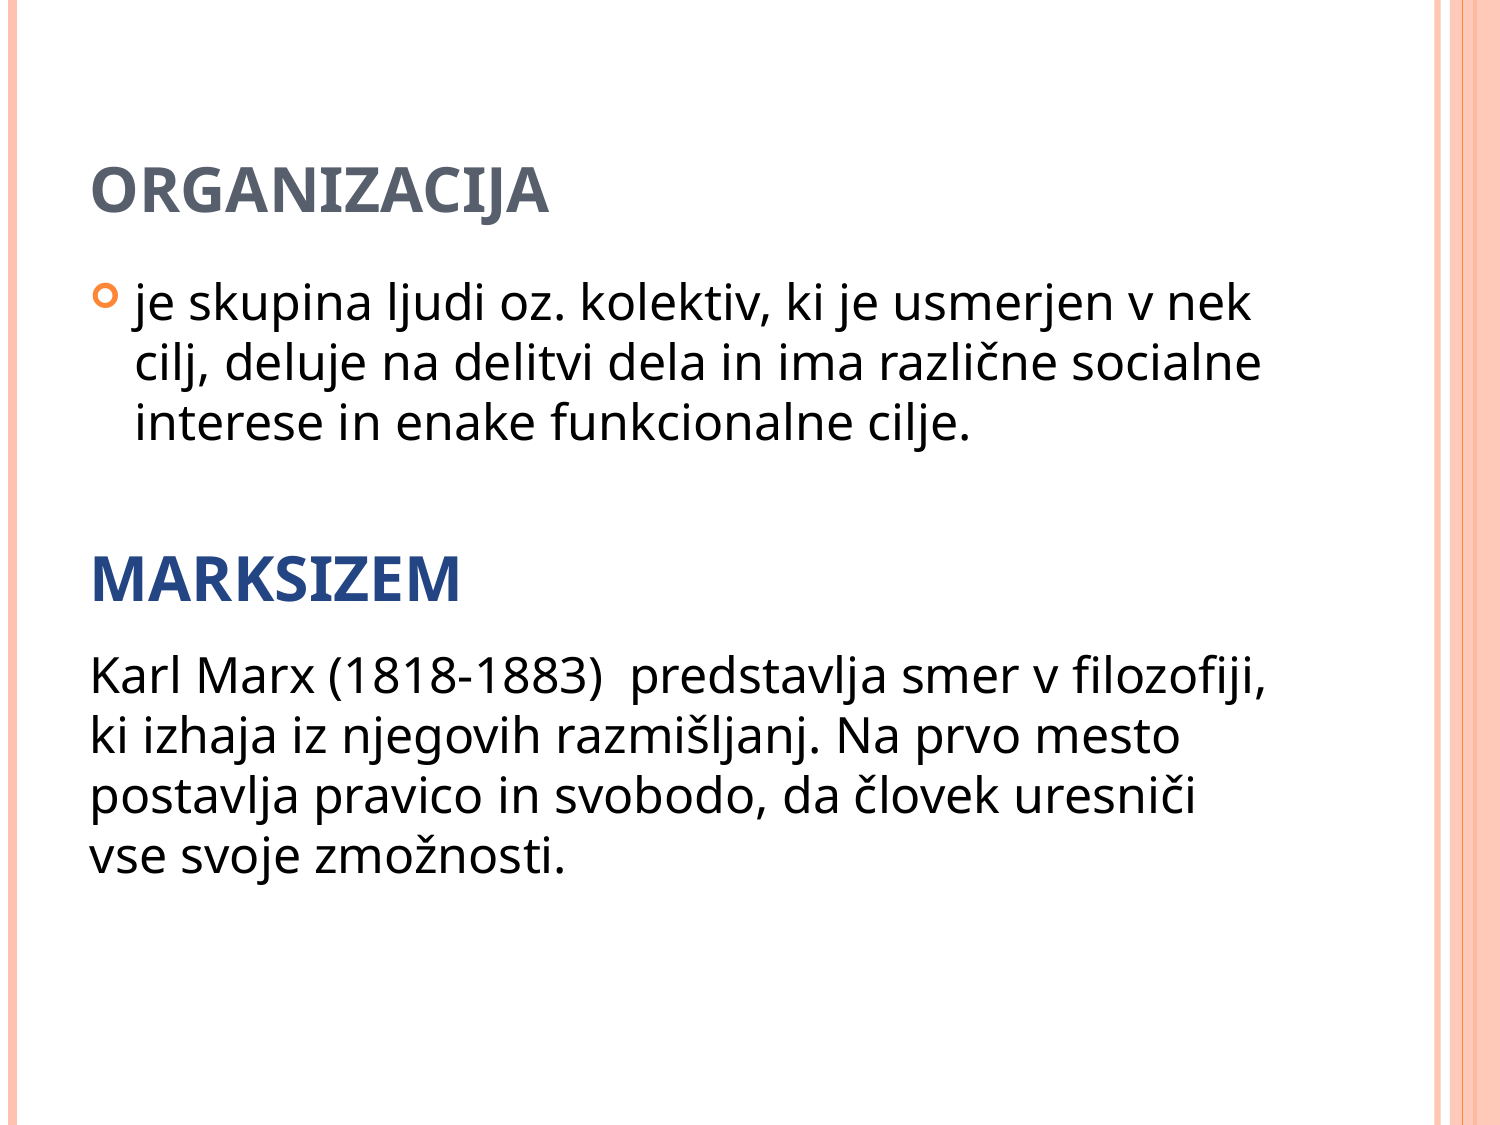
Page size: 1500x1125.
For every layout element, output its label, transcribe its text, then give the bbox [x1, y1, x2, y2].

title ORGANIZACIJA [75, 45, 1300, 233]
list je skupina ljudi oz. kolektiv, ki je usmerjen v nek cilj, deluje na delitvi dela in ima različne socialne interese in enake funkcionalne cilje. MARKSIZEM Karl Marx (1818-1883) predstavlja smer v filozofiji, ki izhaja iz njegovih razmišljanj. Na prvo mesto postavlja pravico in svobodo, da človek uresniči vse svoje zmožnosti. [75, 262, 1300, 1062]
